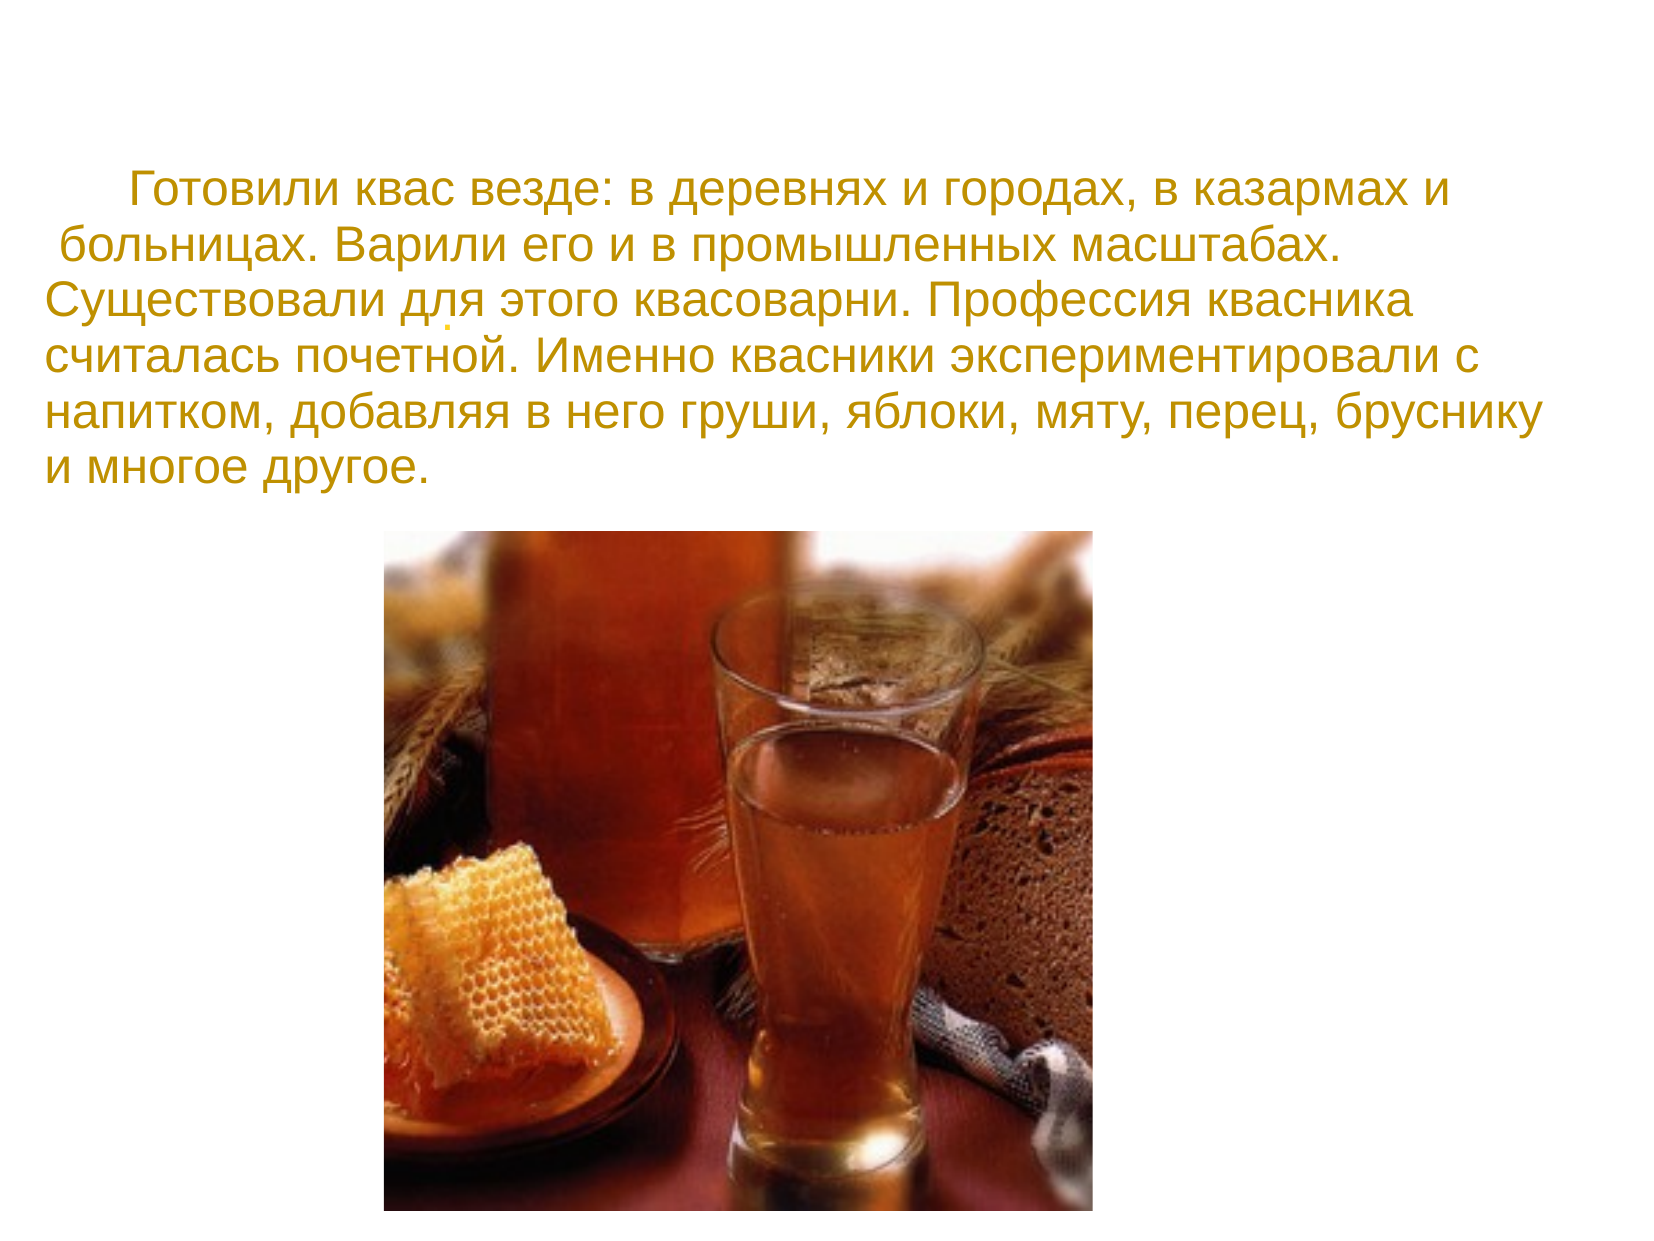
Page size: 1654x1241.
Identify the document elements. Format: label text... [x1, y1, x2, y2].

text_box Готовили квас везде: в деревнях и городах, в казармах и больницах. Варили его и в промышленных масштабах. Существовали для этого квасоварни. Профессия квасника считалась почетной. Именно квасники экспериментировали с напитком, добавляя в него груши, яблоки, мяту, перец, бруснику и многое другое. [29, 152, 1613, 502]
picture [383, 531, 1093, 1211]
text_box . [383, 277, 1654, 377]
